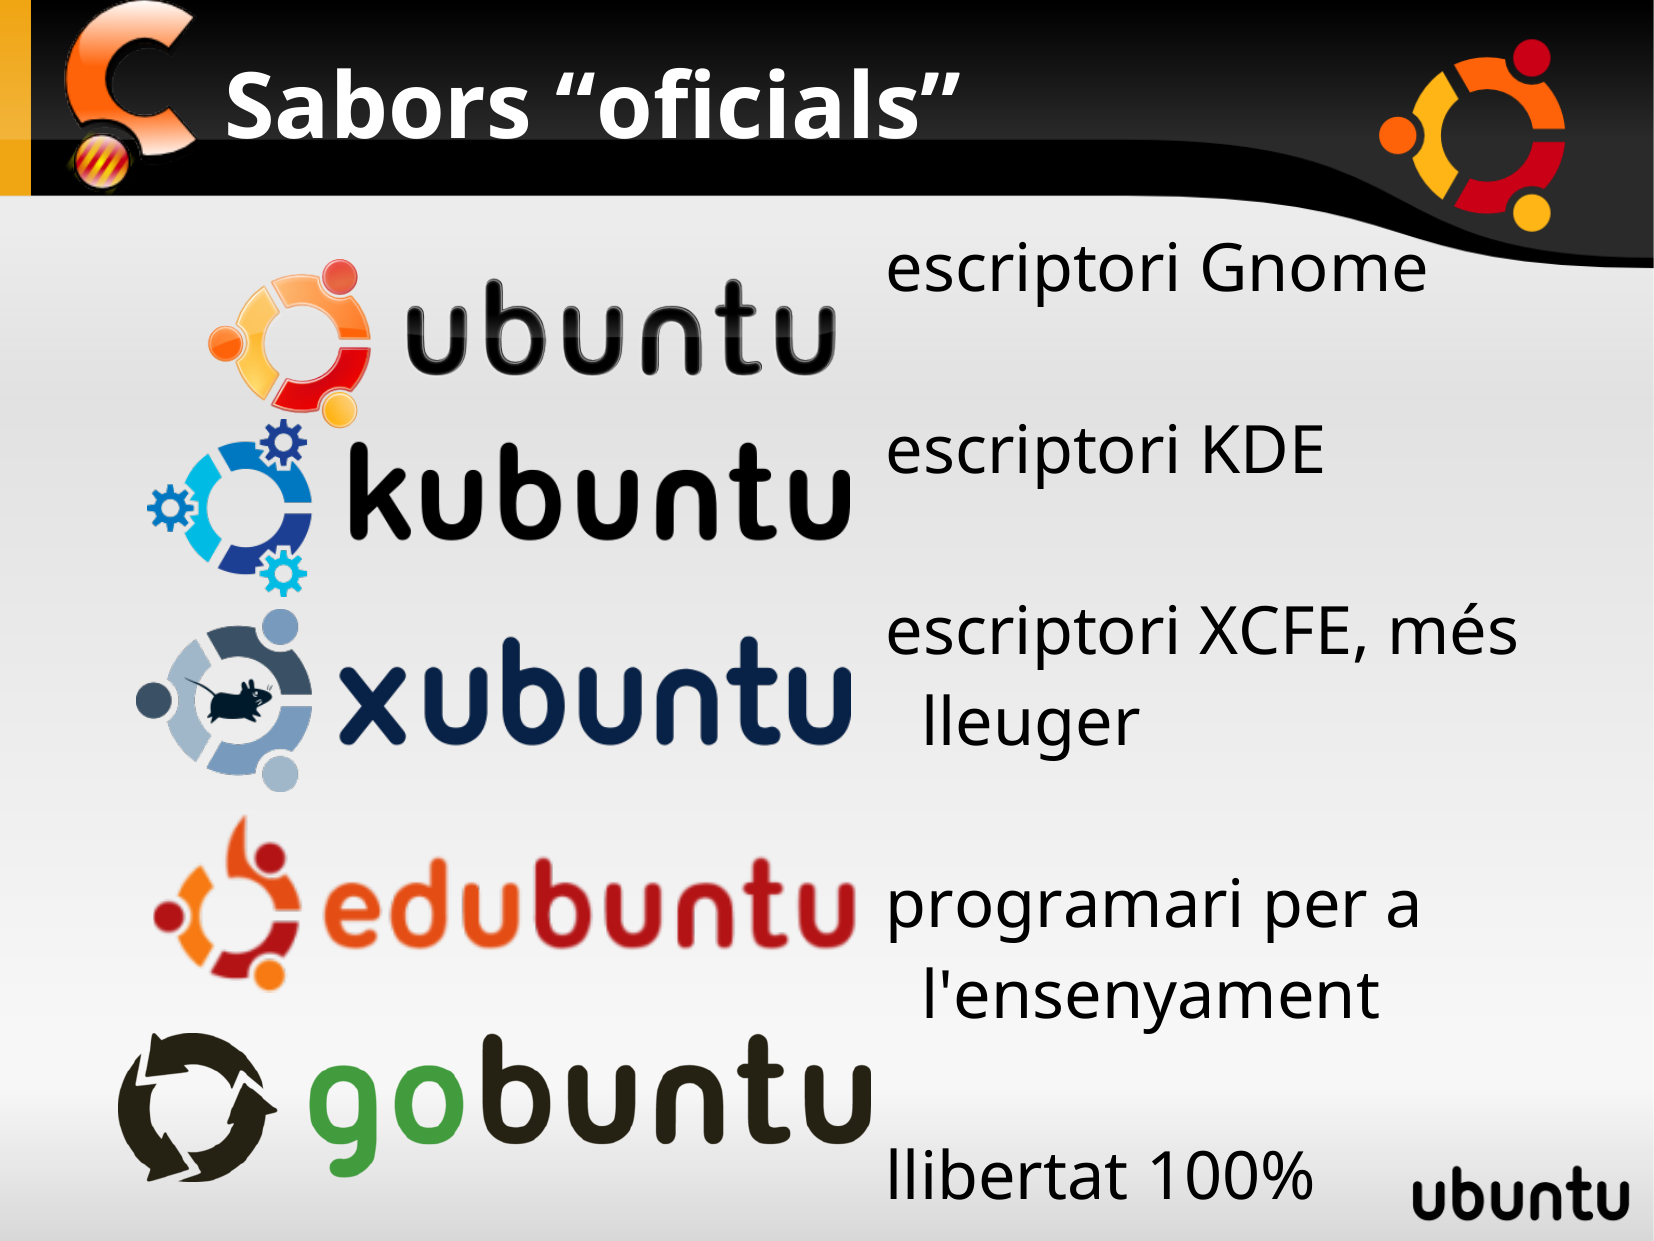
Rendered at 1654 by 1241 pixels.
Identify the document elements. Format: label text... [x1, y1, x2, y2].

text_box escriptori Gnome escriptori KDE escriptori XCFE, més lleuger programari per a l'ensenyament llibertat 100% [850, 236, 1654, 1204]
picture [0, 0, 1654, 1241]
title Sabors “oficials” [76, 0, 1565, 208]
